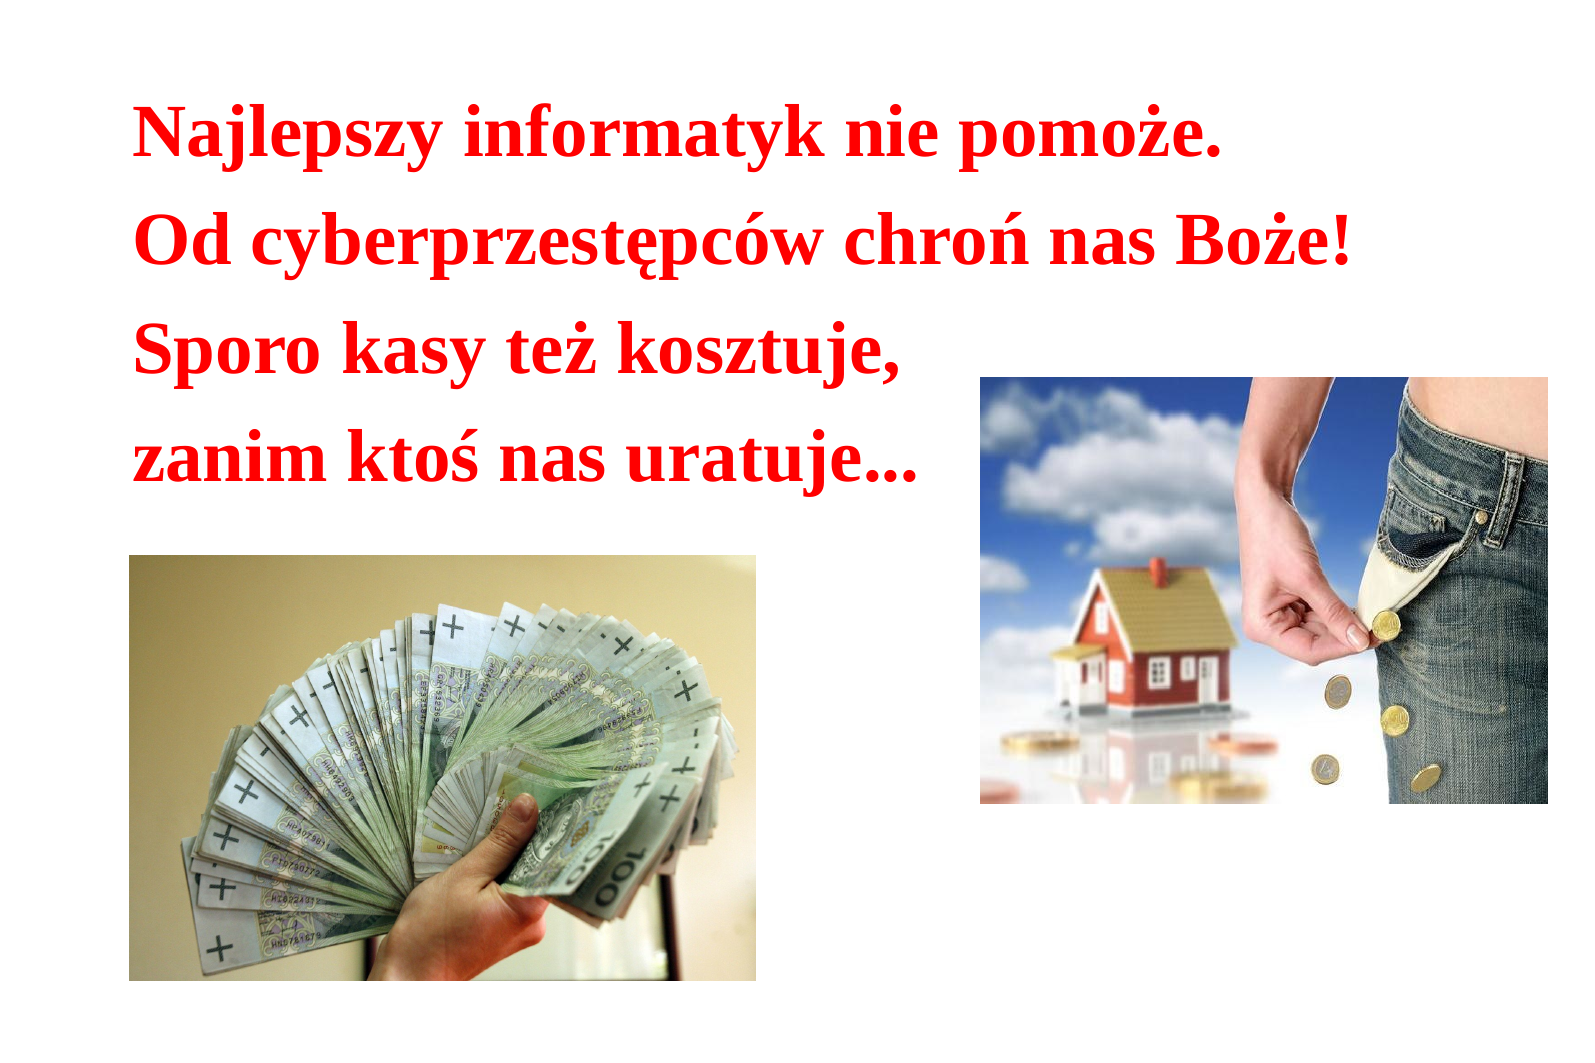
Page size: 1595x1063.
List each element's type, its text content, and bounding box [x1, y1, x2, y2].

picture [980, 377, 1548, 804]
picture [129, 555, 756, 981]
list Najlepszy informatyk nie pomoże. Od cyberprzestępców chroń nas Boże! Sporo kasy też kosztuje, zanim ktoś nas uratuje... [94, 89, 1530, 591]
